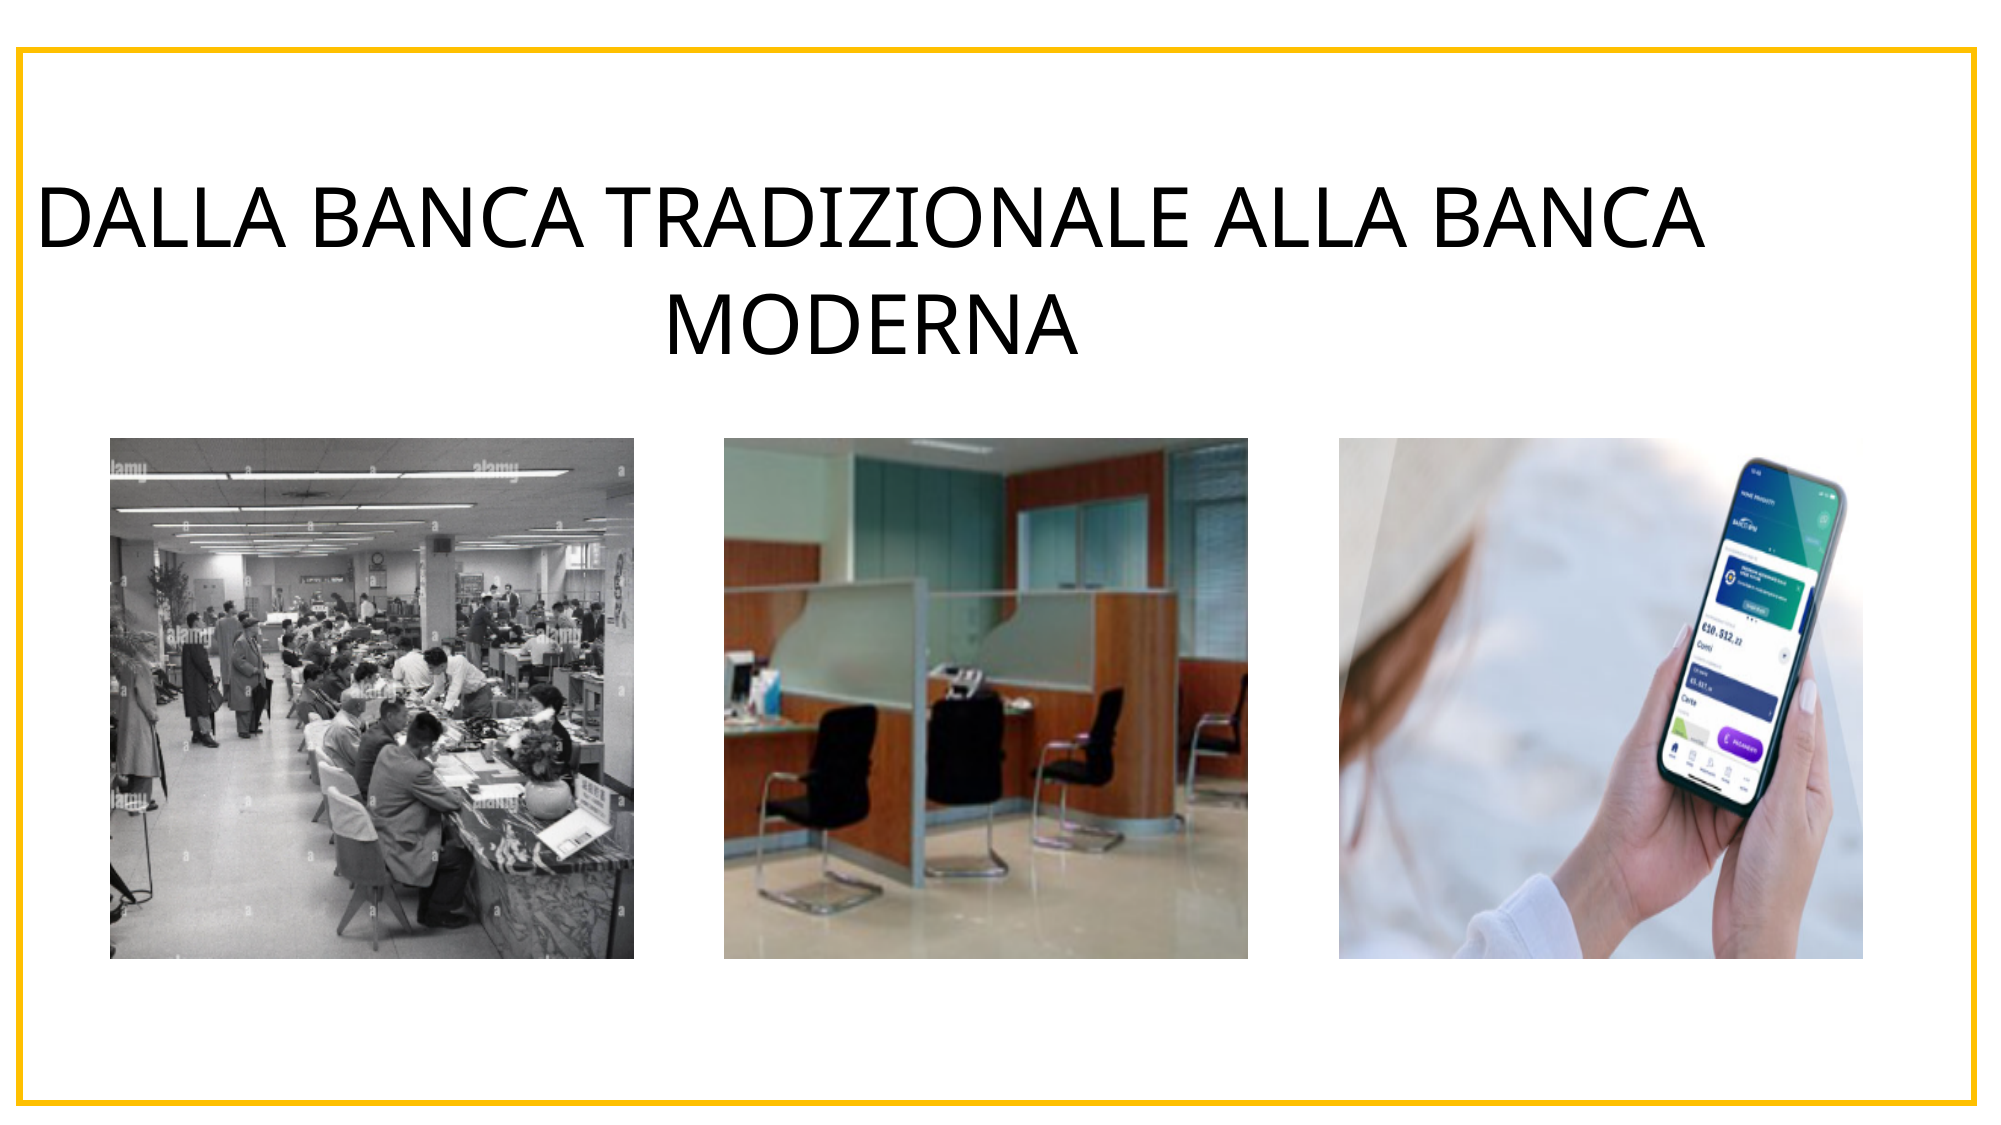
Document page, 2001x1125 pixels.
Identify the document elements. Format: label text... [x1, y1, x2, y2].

picture [1339, 438, 1863, 959]
picture [724, 438, 1248, 959]
picture [110, 438, 634, 959]
text_box DALLA BANCA TRADIZIONALE ALLA BANCA MODERNA [19, 50, 1974, 1103]
